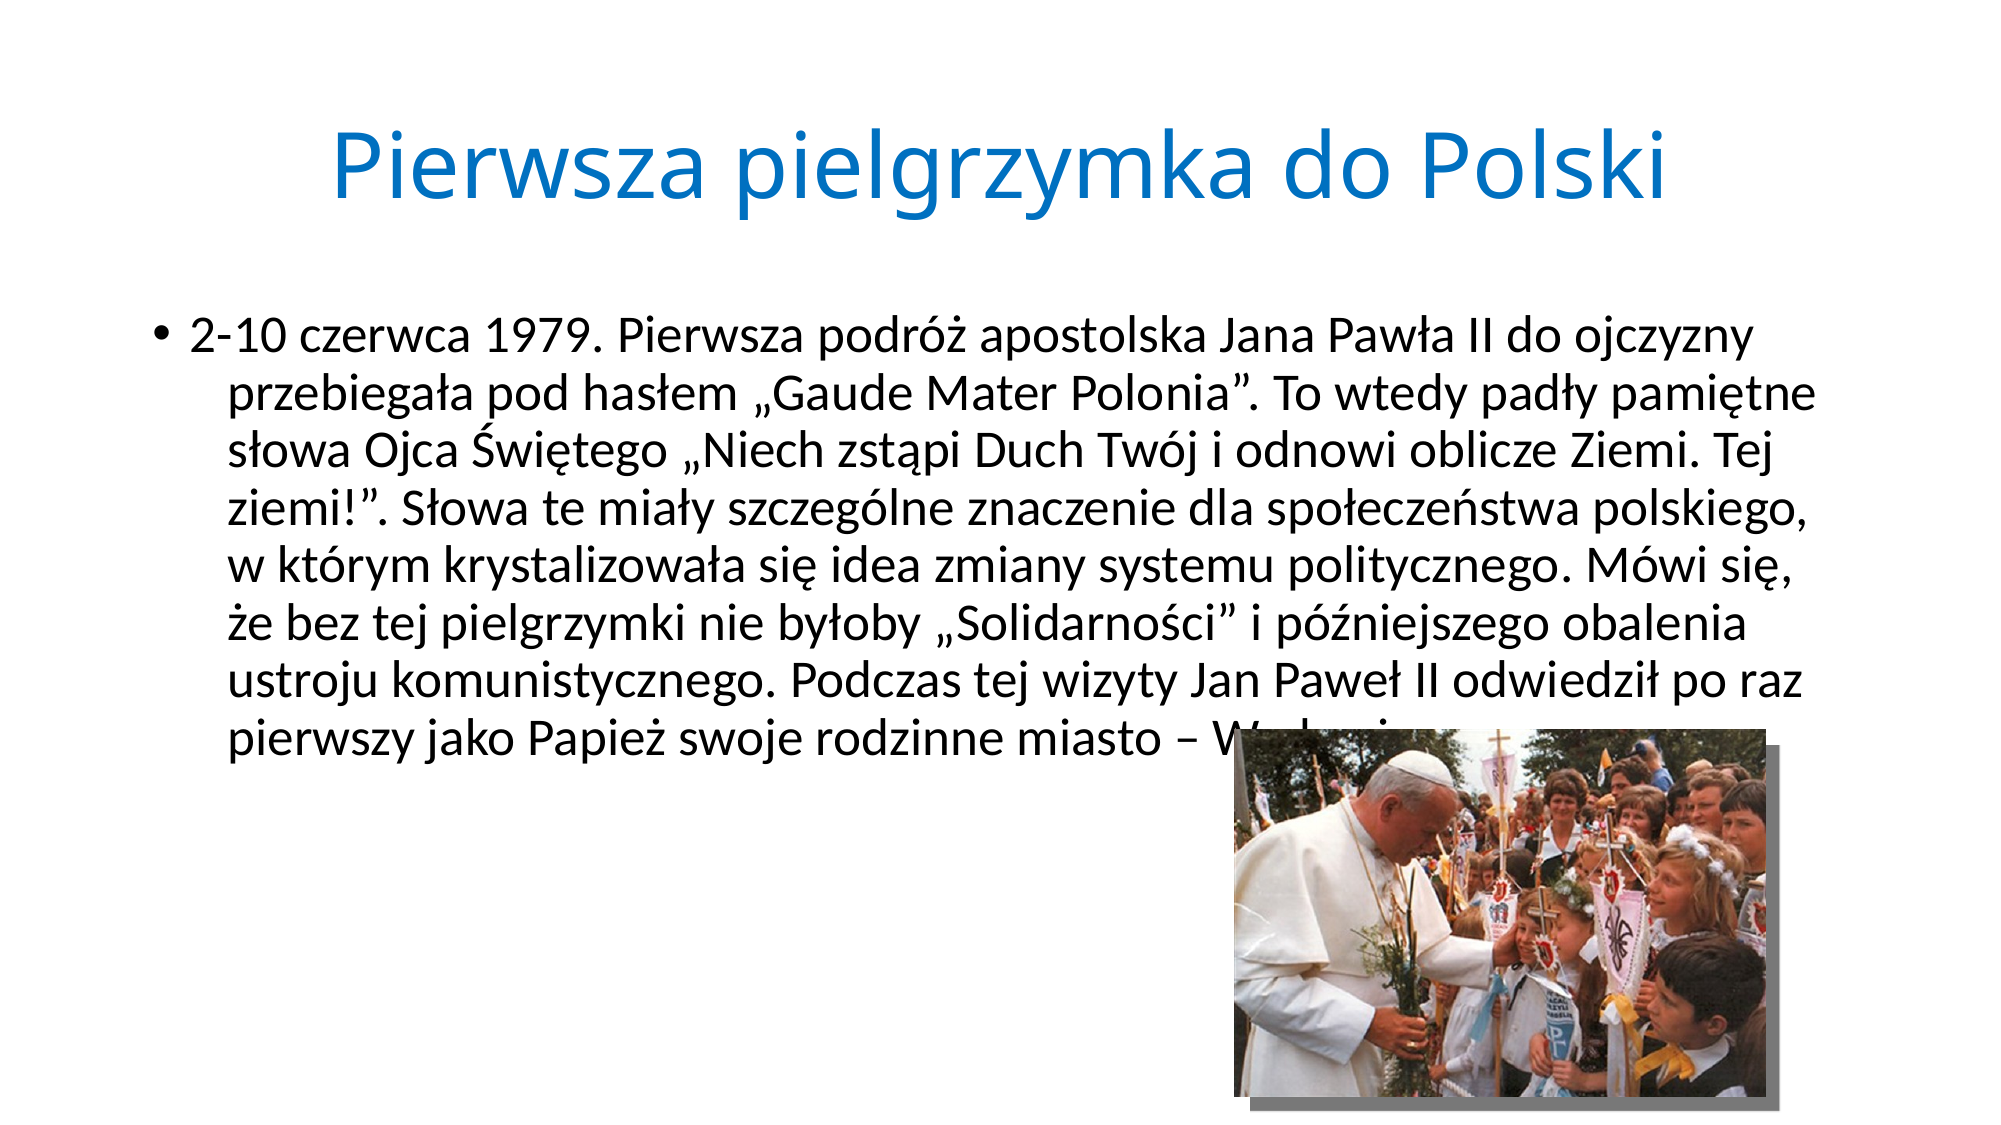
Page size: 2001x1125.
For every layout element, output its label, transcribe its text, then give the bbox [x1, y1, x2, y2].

title Pierwsza pielgrzymka do Polski [137, 59, 1863, 278]
picture [1234, 729, 1766, 1097]
list 2-10 czerwca 1979. Pierwsza podróż apostolska Jana Pawła II do ojczyzny przebiegała pod hasłem „Gaude Mater Polonia”. To wtedy padły pamiętne słowa Ojca Świętego „Niech zstąpi Duch Twój i odnowi oblicze Ziemi. Tej ziemi!”. Słowa te miały szczególne znaczenie dla społeczeństwa polskiego, w którym krystalizowała się idea zmiany systemu politycznego. Mówi się, że bez tej pielgrzymki nie byłoby „Solidarności” i późniejszego obalenia ustroju komunistycznego. Podczas tej wizyty Jan Paweł II odwiedził po raz pierwszy jako Papież swoje rodzinne miasto – Wadowice. [137, 299, 1863, 1014]
